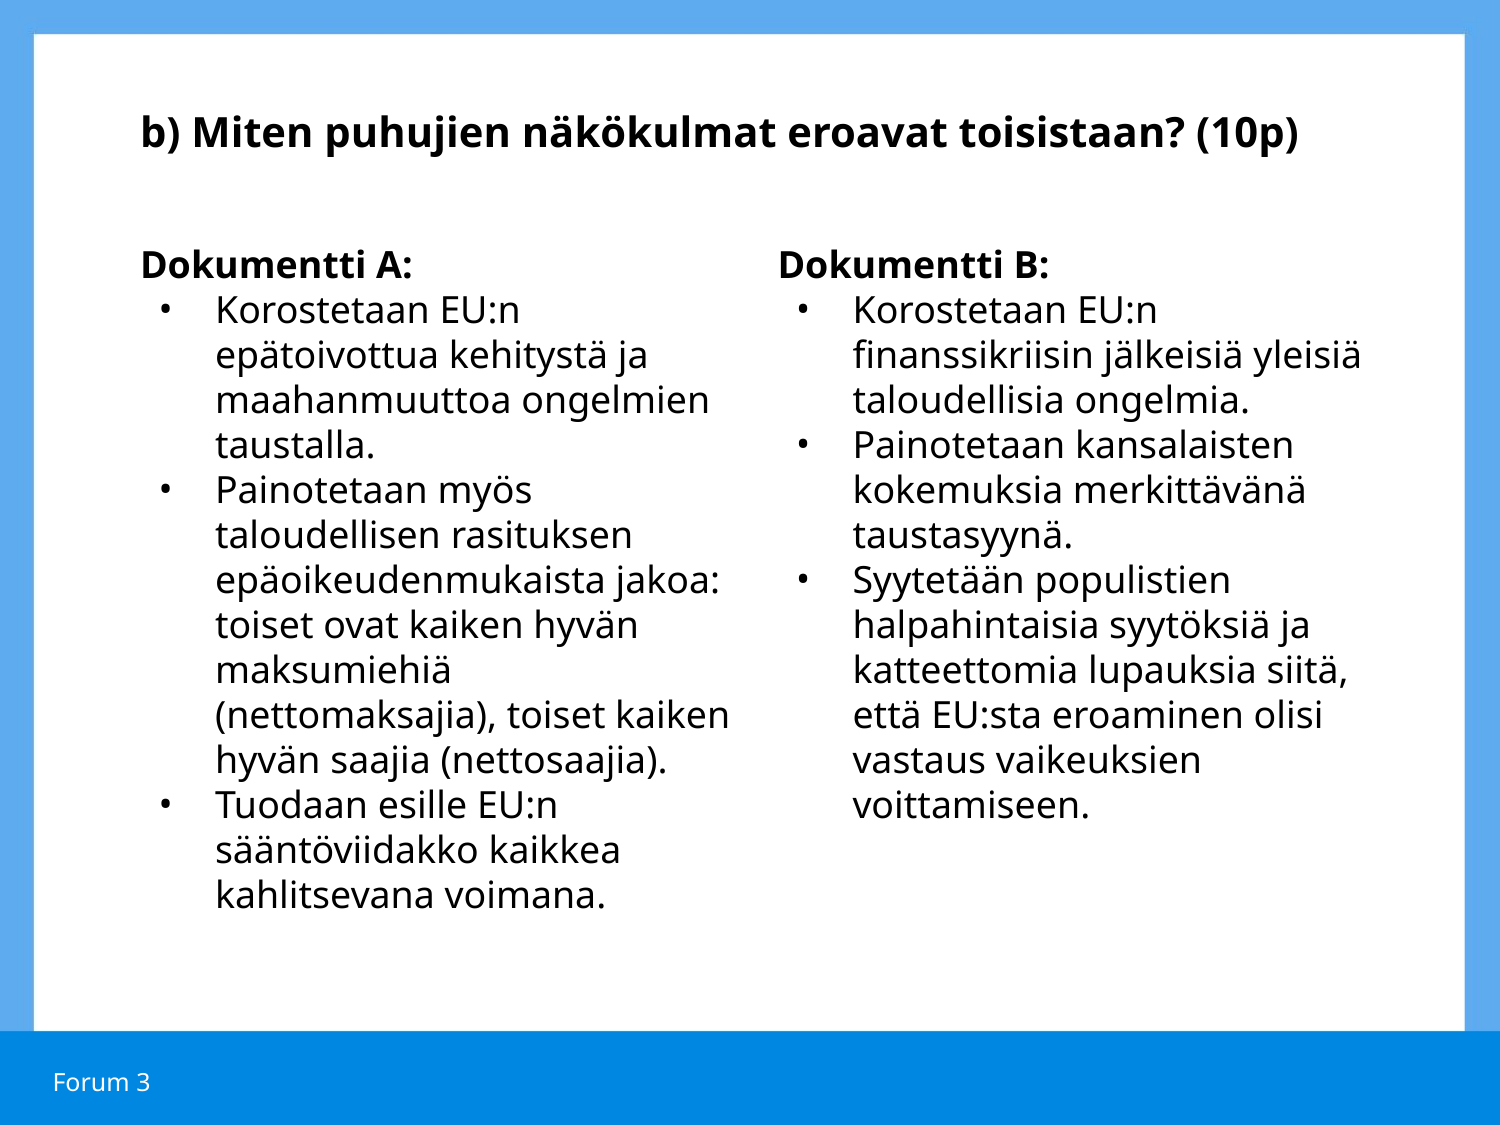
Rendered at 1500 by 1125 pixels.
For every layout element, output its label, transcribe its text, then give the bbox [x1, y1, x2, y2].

list Dokumentti A: Korostetaan EU:n epätoivottua kehitystä ja maahanmuuttoa ongelmien taustalla. Painotetaan myös taloudellisen rasituksen epäoikeudenmukaista jakoa: toiset ovat kaiken hyvän maksumiehiä (nettomaksajia), toiset kaiken hyvän saajia (nettosaajia). Tuodaan esille EU:n sääntöviidakko kaikkea kahlitsevana voimana. [125, 225, 750, 964]
list Dokumentti B: Korostetaan EU:n finanssikriisin jälkeisiä yleisiä taloudellisia ongelmia. Painotetaan kansalaisten kokemuksia merkittävänä taustasyynä. Syytetään populistien halpahintaisia syytöksiä ja katteettomia lupauksia siitä, että EU:sta eroaminen olisi vastaus vaikeuksien voittamiseen. [762, 225, 1388, 964]
title b) Miten puhujien näkökulmat eroavat toisistaan? (10p) [125, 55, 1400, 206]
picture [0, 0, 1500, 1125]
